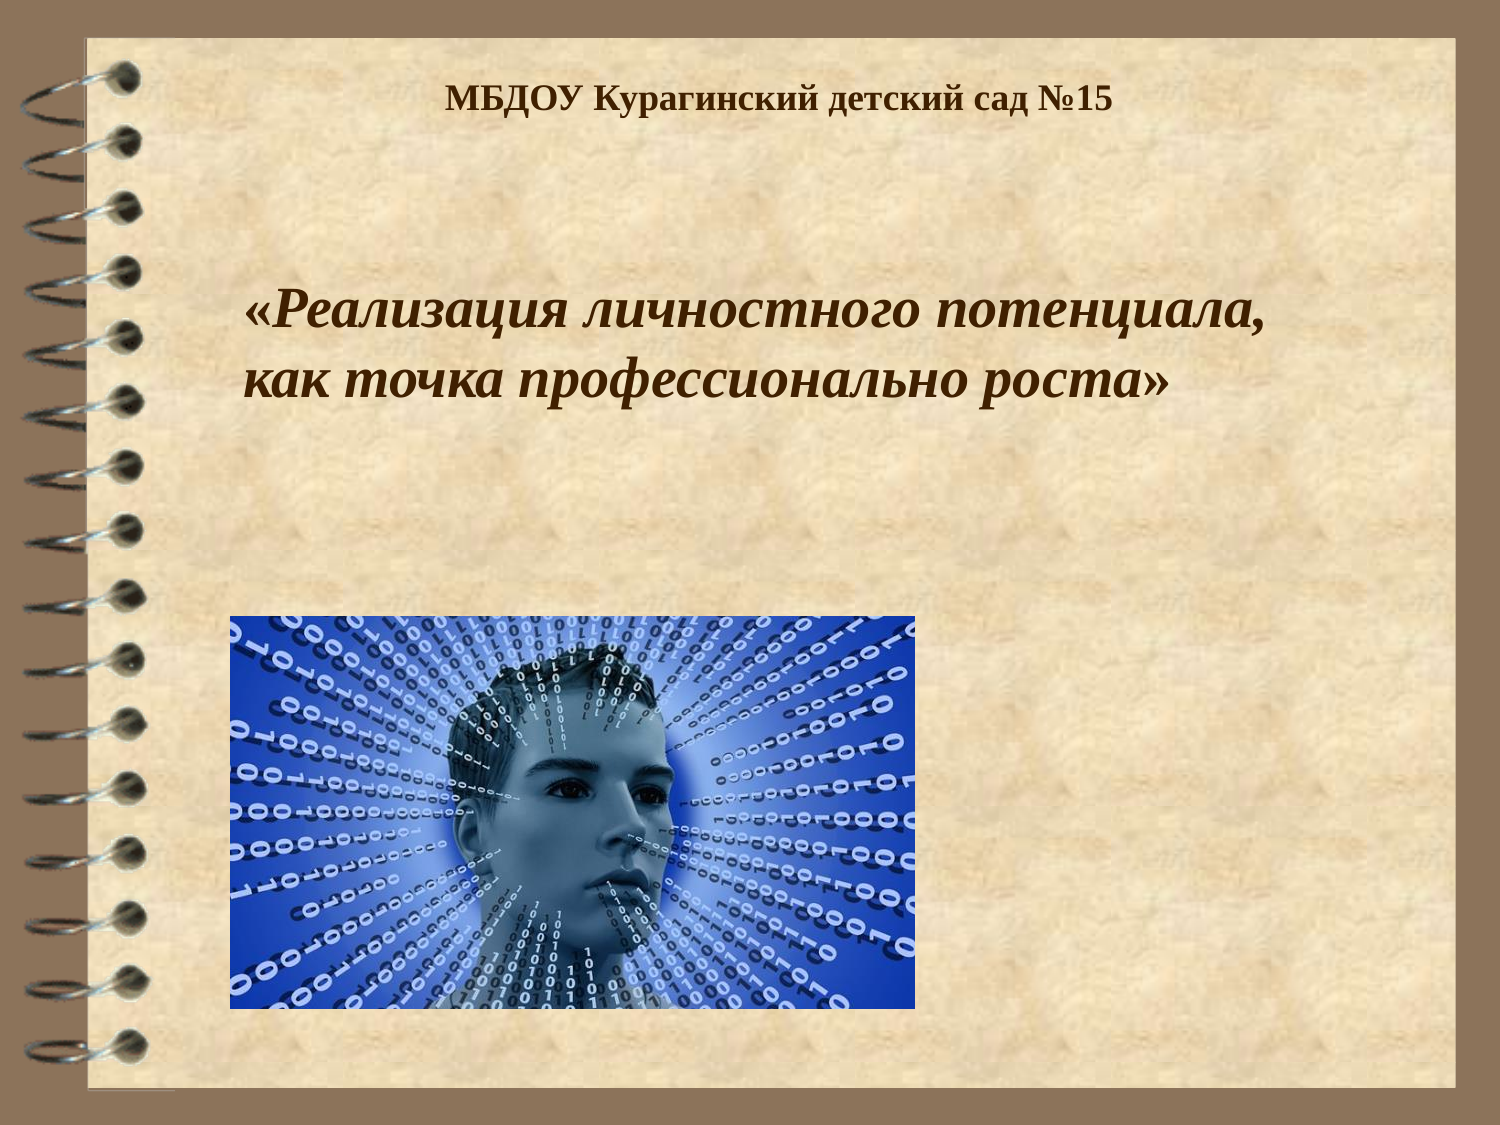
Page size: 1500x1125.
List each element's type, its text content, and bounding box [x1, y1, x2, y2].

picture [0, 0, 1456, 1125]
subtitle 2017 г. [270, 692, 1447, 1047]
text_box «Реализация личностного потенциала, как точка профессионально роста» [228, 216, 1381, 417]
text_box МБДОУ Курагинский детский сад №15 [159, 65, 1400, 126]
